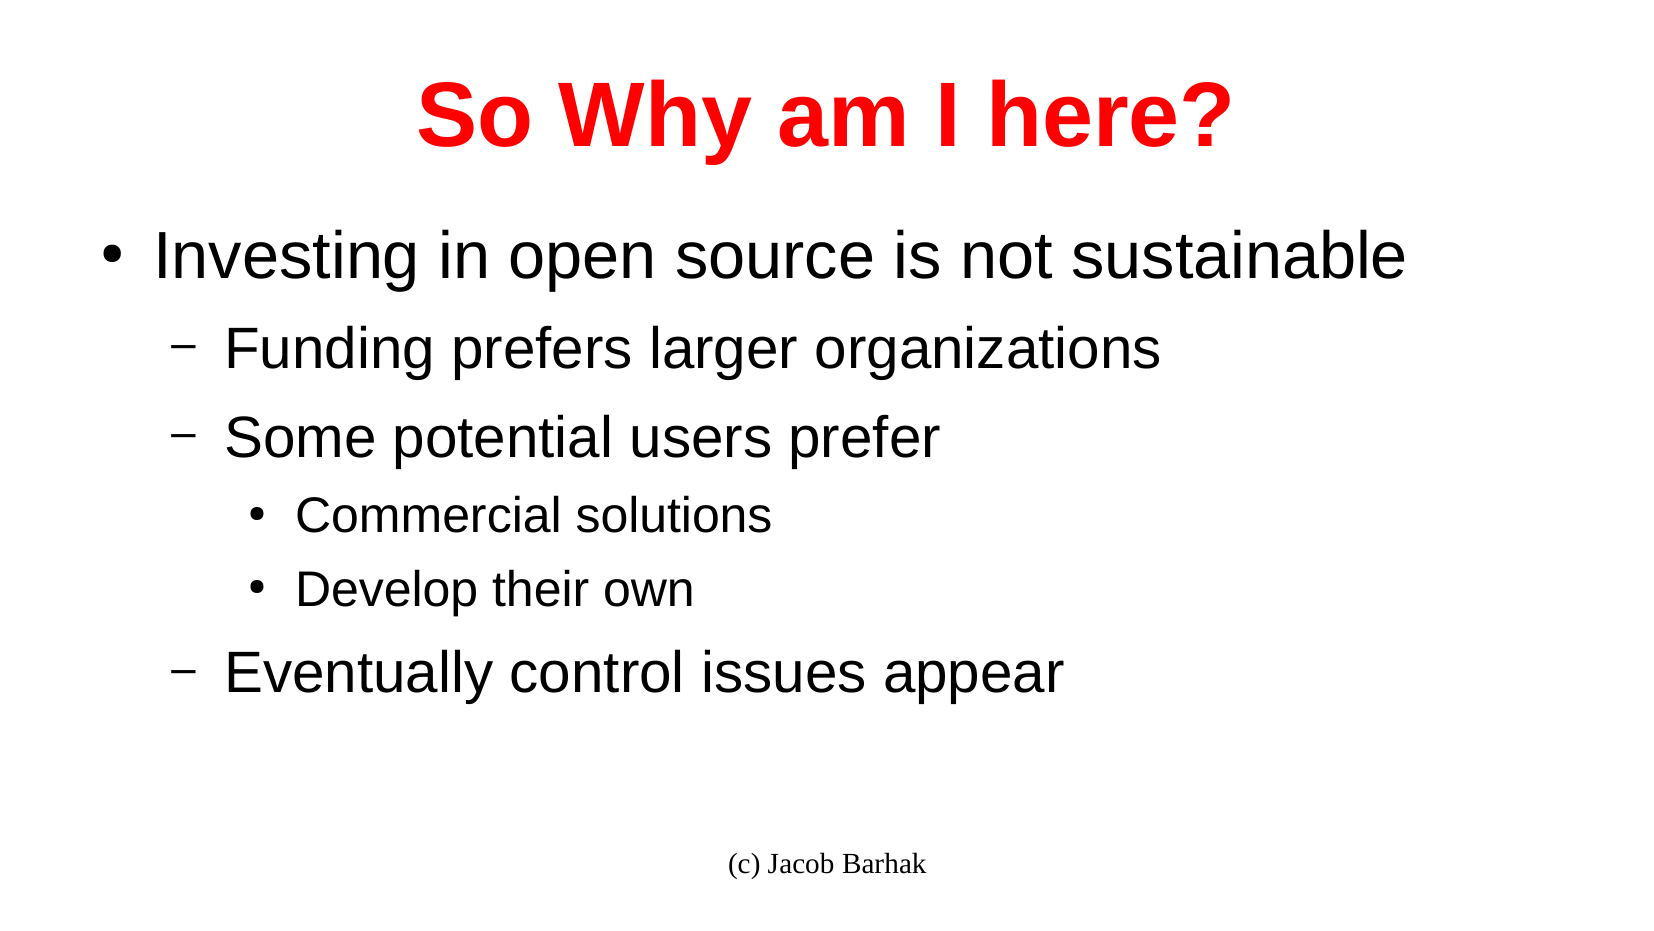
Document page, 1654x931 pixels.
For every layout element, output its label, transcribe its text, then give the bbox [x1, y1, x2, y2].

list Investing in open source is not sustainable Funding prefers larger organizations Some potential users prefer Commercial solutions Develop their own Eventually control issues appear [82, 217, 1571, 758]
title So Why am I here? [82, 37, 1571, 193]
